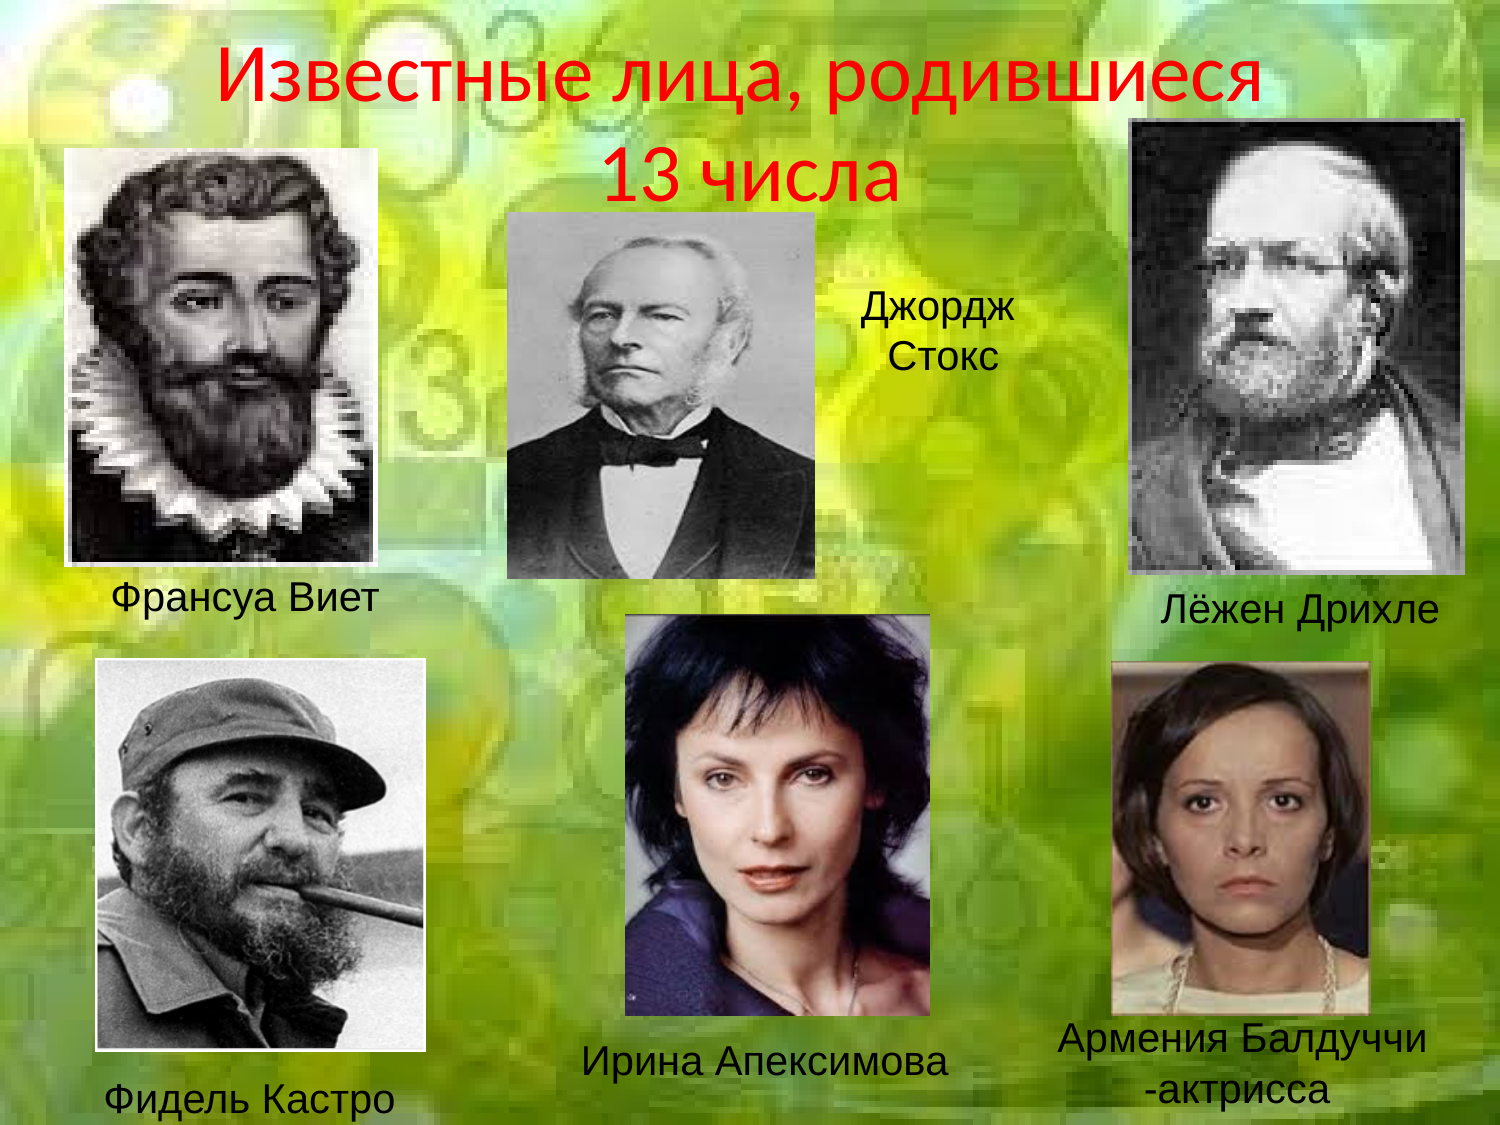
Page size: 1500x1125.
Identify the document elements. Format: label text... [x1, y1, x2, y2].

text_box Фидель Кастро [88, 1064, 423, 1125]
text_box Франсуа Виет [76, 562, 414, 623]
text_box Лёжен Дрихле [1145, 575, 1455, 640]
title Известные лица, родившиеся 13 числа [75, 10, 1426, 226]
picture [0, 0, 1500, 1125]
text_box Джордж Стокс [846, 272, 1041, 387]
text_box Ирина Апексимова [537, 1026, 993, 1125]
text_box Армения Балдуччи -актрисса [1021, 1003, 1453, 1119]
